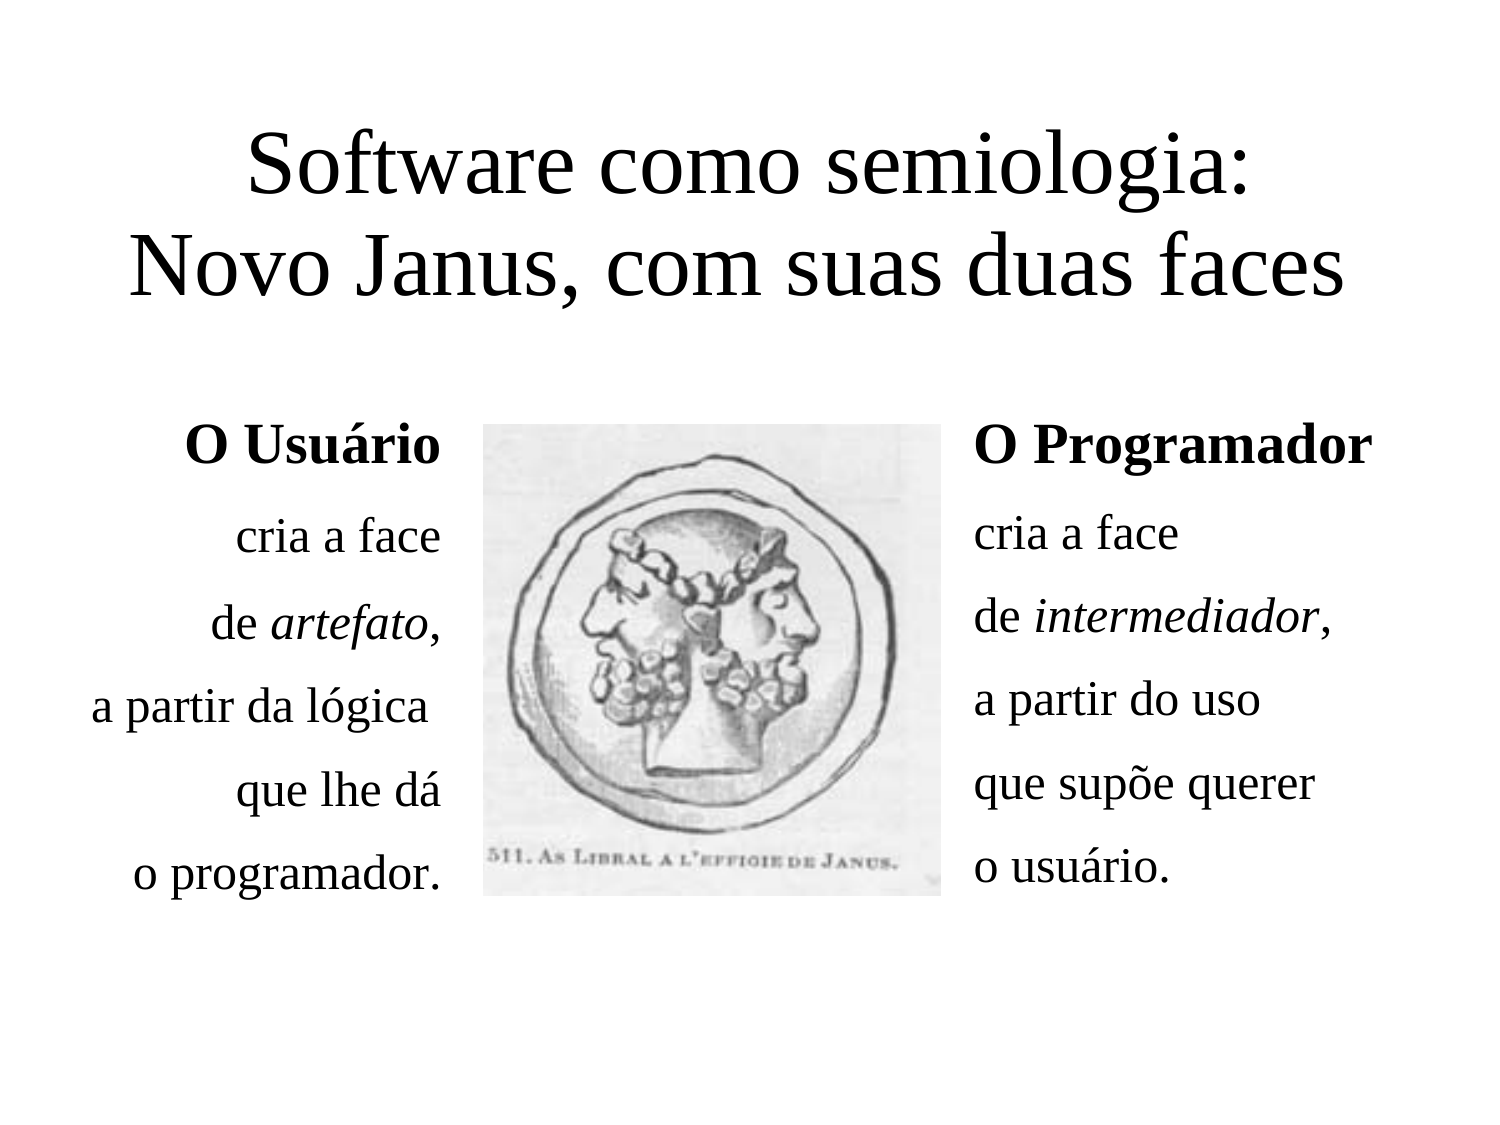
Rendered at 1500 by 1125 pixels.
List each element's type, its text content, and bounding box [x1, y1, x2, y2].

title Software como semiologia: Novo Janus, com suas duas faces [112, 101, 1388, 320]
text_box O Usuário cria a face de artefato, a partir da lógica que lhe dá o programador. [59, 381, 457, 1125]
text_box O Programador cria a face de intermediador, a partir do uso que supõe querer o usuário. [958, 381, 1398, 1027]
picture [483, 424, 941, 896]
